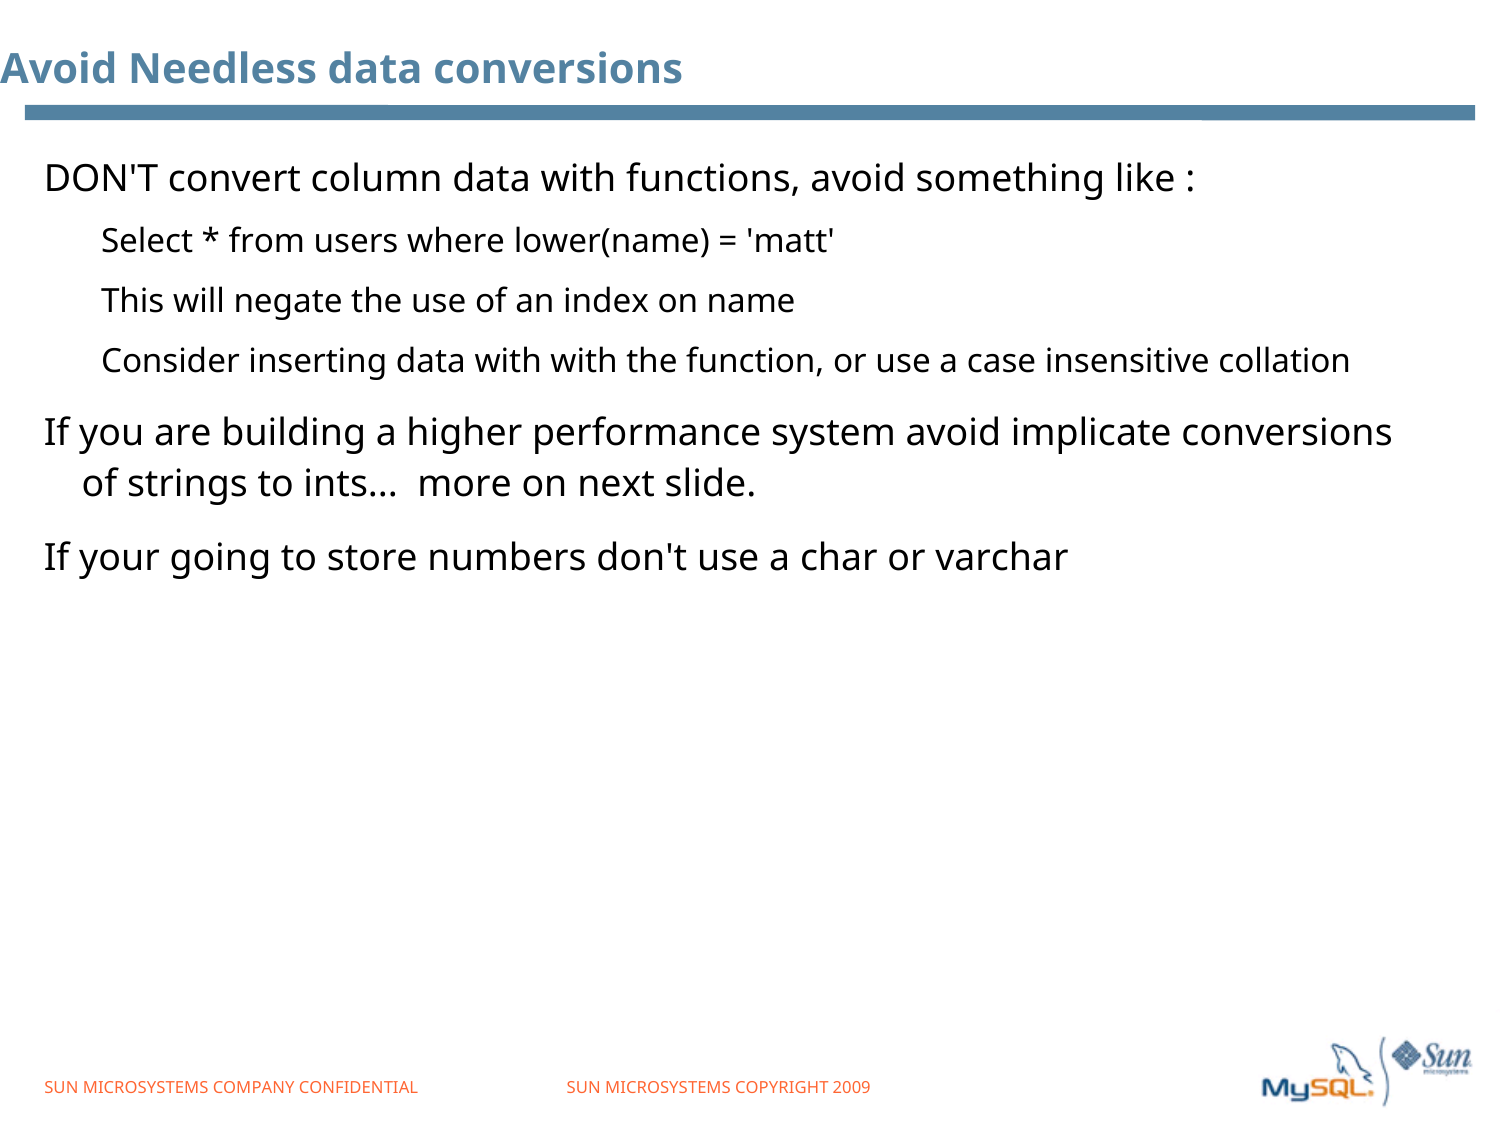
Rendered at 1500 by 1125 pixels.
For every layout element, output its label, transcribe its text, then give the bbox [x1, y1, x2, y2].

title Avoid Needless data conversions [0, 7, 1500, 130]
picture [1246, 1009, 1500, 1125]
list DON'T convert column data with functions, avoid something like : Select * from users where lower(name) = 'matt' This will negate the use of an index on name Consider inserting data with with the function, or use a case insensitive collation If you are building a higher performance system avoid implicate conversions of strings to ints... more on next slide. If your going to store numbers don't use a char or varchar [43, 151, 1440, 1048]
